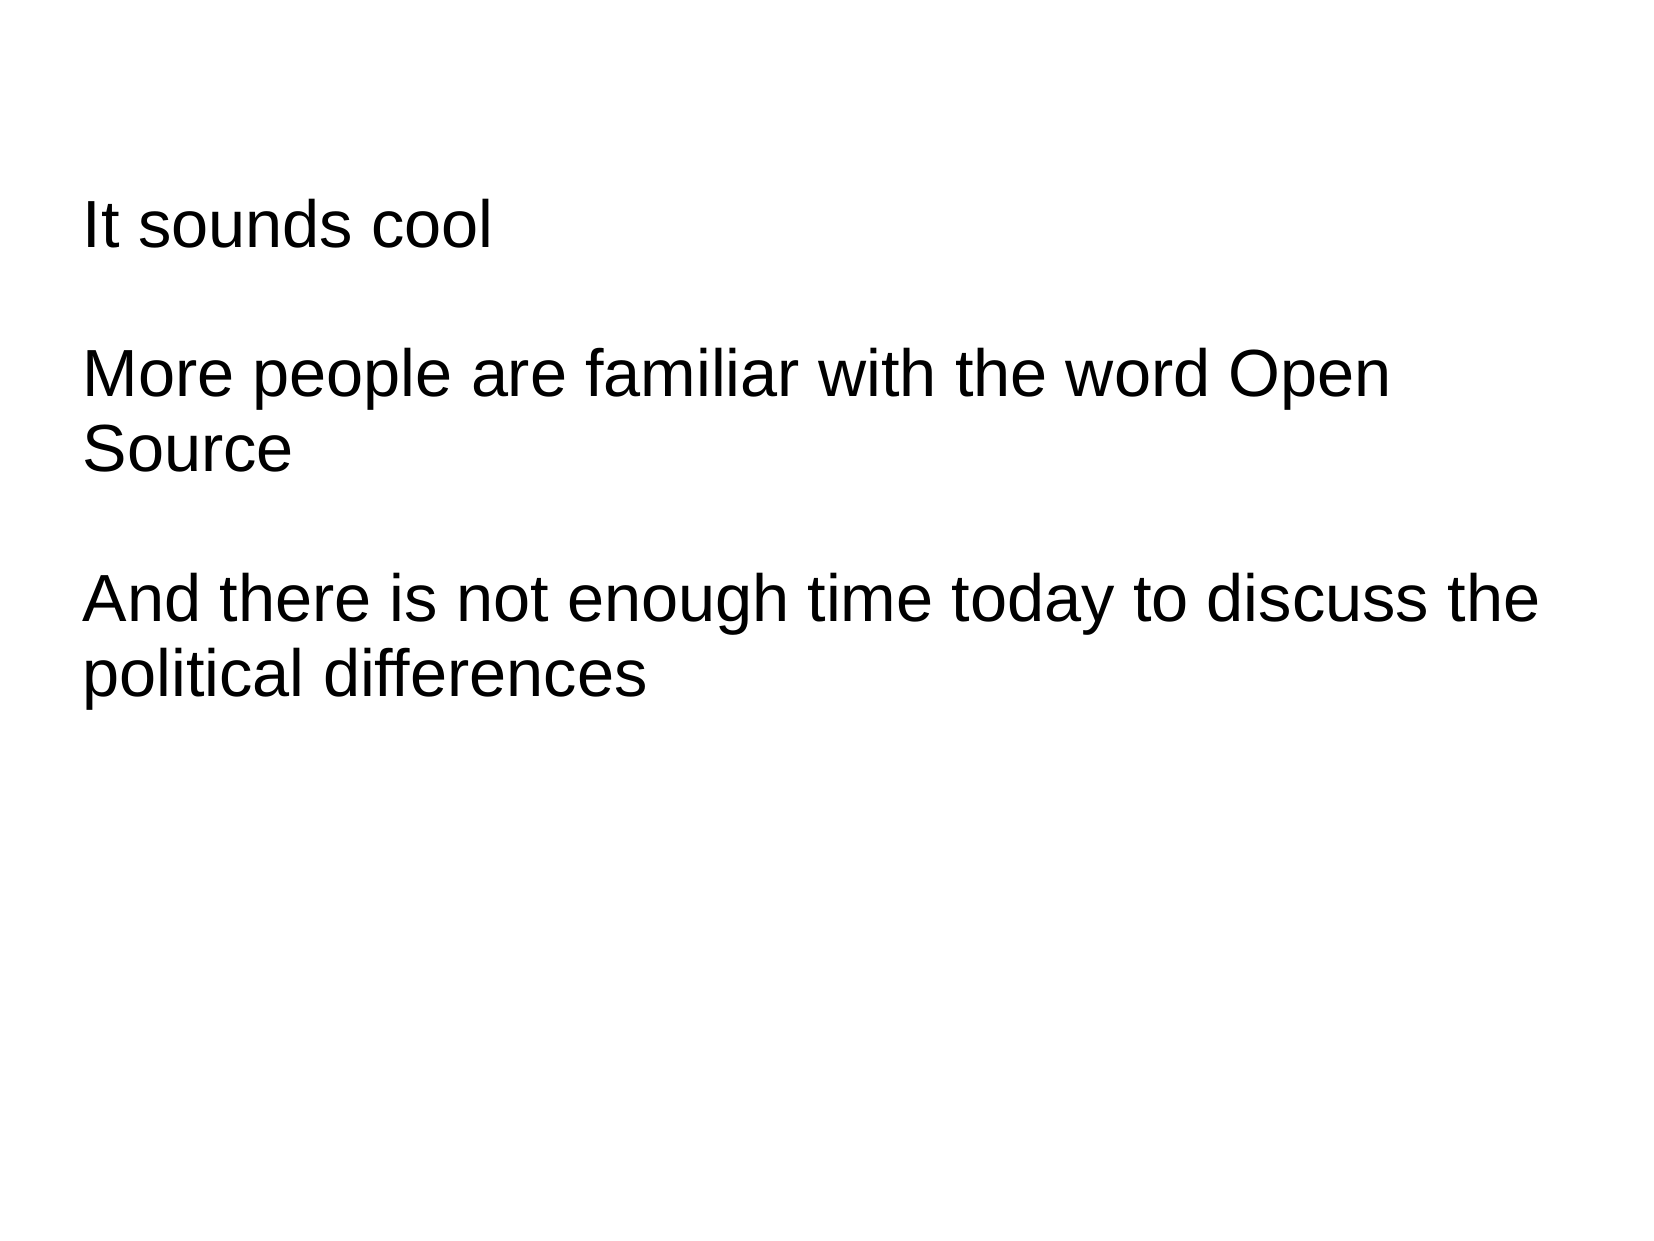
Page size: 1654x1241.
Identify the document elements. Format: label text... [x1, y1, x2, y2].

subtitle It sounds cool More people are familiar with the word Open Source And there is not enough time today to discuss the political differences [82, 49, 1571, 1010]
